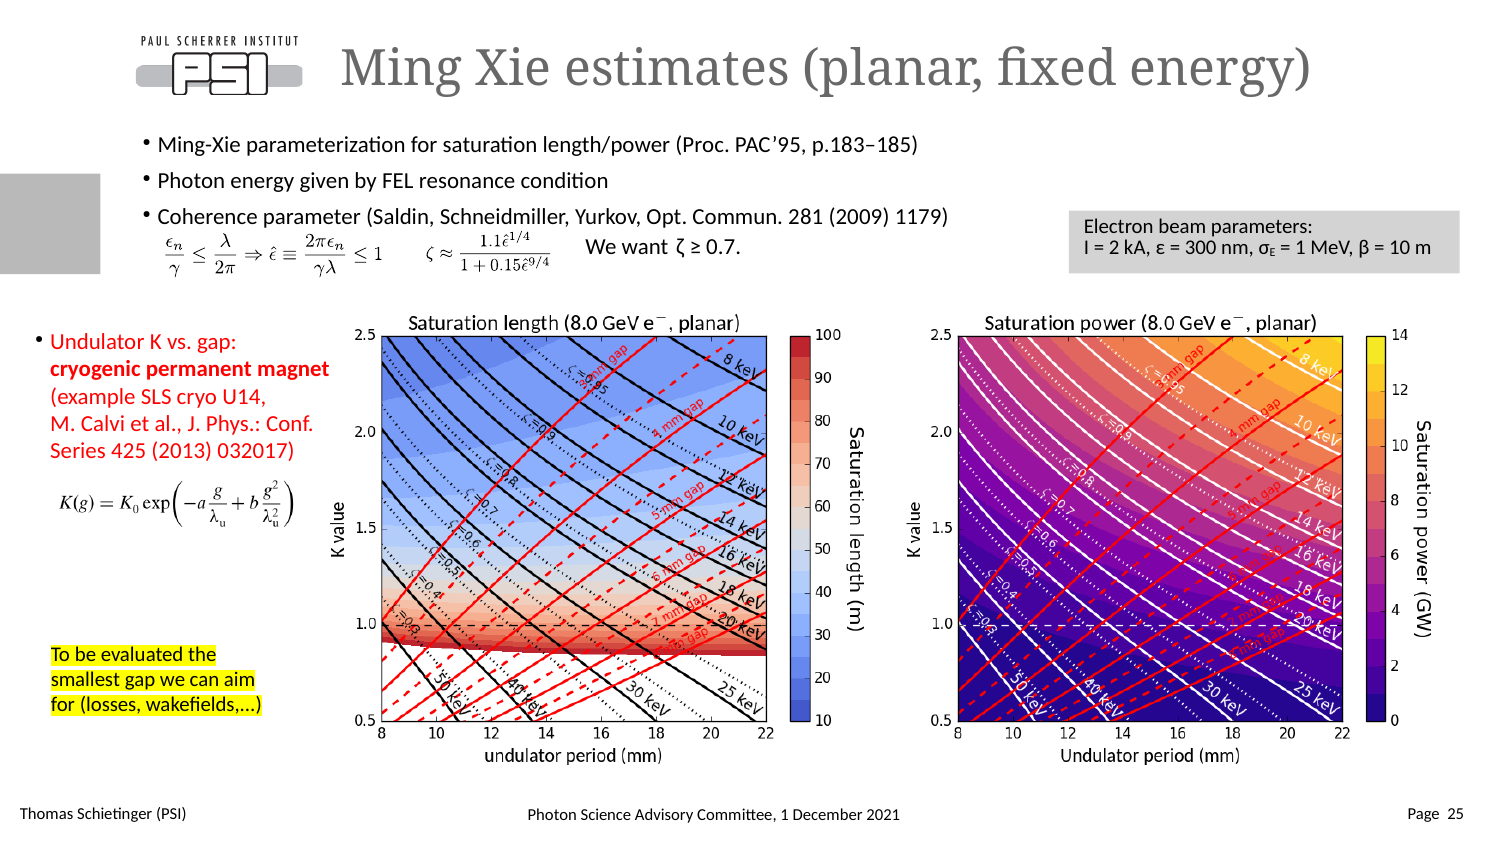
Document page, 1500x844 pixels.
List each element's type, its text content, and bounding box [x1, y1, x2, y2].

text_box [523, 257, 535, 266]
list To be evaluated the smallest gap we can aim for (losses, wakefields,...) [50, 640, 280, 728]
picture [50, 284, 1486, 799]
text_box [314, 264, 325, 278]
list Undulator K vs. gap: cryogenic permanent magnet (example SLS cryo U14, M. Calvi et al., J. Phys.: Conf. Series 425 (2013) 032017) [27, 326, 345, 486]
text_box [440, 249, 453, 258]
text_box [244, 249, 263, 261]
text_box [426, 245, 434, 262]
text_box [510, 231, 515, 240]
text_box [215, 260, 224, 274]
text_box [327, 238, 334, 247]
title Ming Xie estimates (planar, fixed energy) [340, 35, 1442, 98]
text_box [461, 258, 468, 271]
text_box [490, 258, 499, 271]
text_box [354, 247, 367, 259]
text_box [315, 238, 326, 247]
text_box [326, 259, 336, 274]
text_box [166, 238, 183, 250]
text_box [513, 258, 528, 271]
text_box [523, 231, 530, 241]
text_box [494, 234, 501, 247]
text_box [335, 243, 344, 250]
text_box [505, 258, 512, 271]
list Ming-Xie parameterization for saturation length/power (Proc. PAC’95, p.183–185) Photon energy given by FEL resonance condition Coherence parameter (Saldin, Schneidmiller, Yurkov, Opt. Commun. 281 (2009) 1179) We want ζ ≥ 0.7. [135, 129, 1002, 289]
text_box [306, 233, 314, 247]
text_box [169, 264, 180, 278]
text_box [269, 251, 277, 261]
text_box [375, 246, 382, 260]
text_box [536, 256, 542, 269]
text_box [224, 264, 236, 274]
text_box [220, 233, 231, 248]
text_box Electron beam parameters: I = 2 kA, ε = 300 nm, σE = 1 MeV, β = 10 m [1068, 210, 1460, 274]
text_box [502, 238, 509, 247]
text_box [193, 247, 206, 259]
text_box [481, 234, 487, 247]
text_box [473, 260, 486, 272]
text_box [542, 257, 549, 266]
text_box [516, 230, 523, 244]
